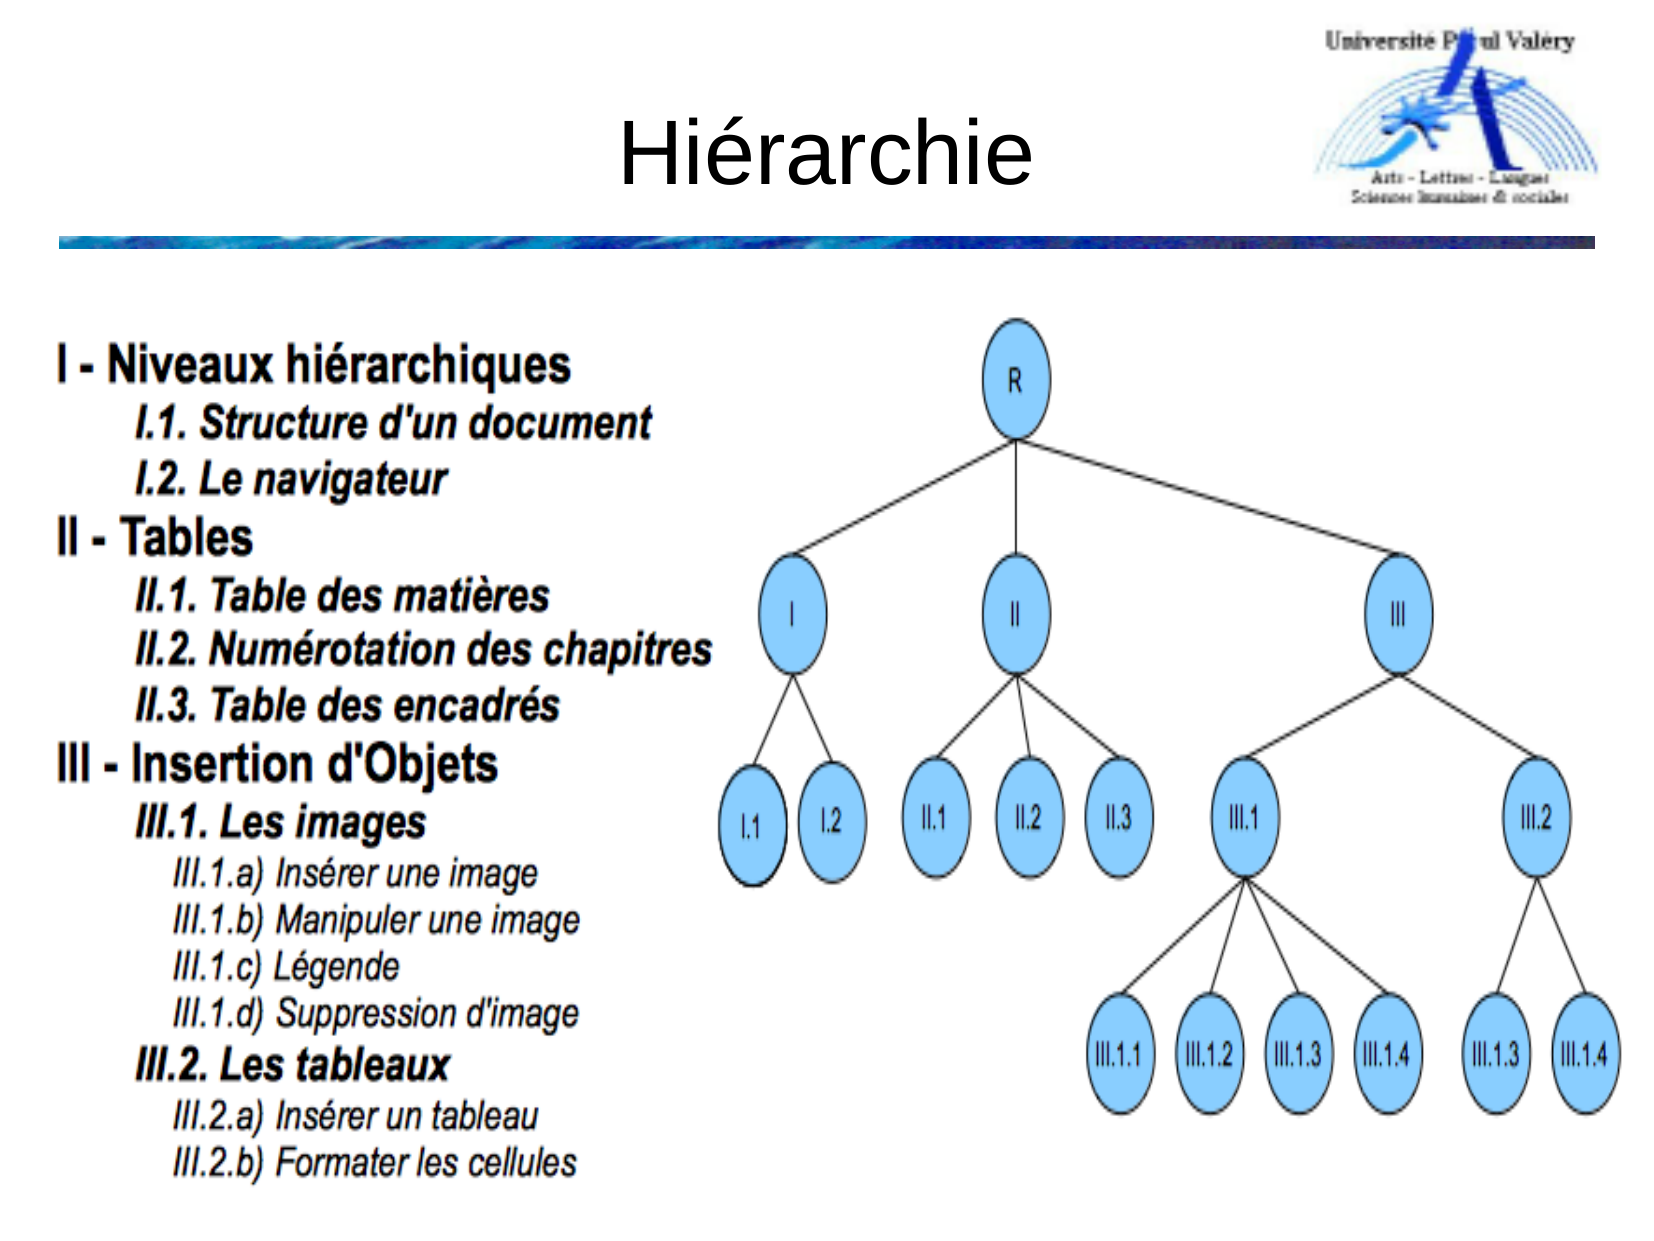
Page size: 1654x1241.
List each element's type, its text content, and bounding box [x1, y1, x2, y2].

picture [32, 303, 1625, 1211]
picture [59, 236, 81, 244]
title Hiérarchie [82, 49, 1571, 257]
picture [1262, 0, 1654, 253]
